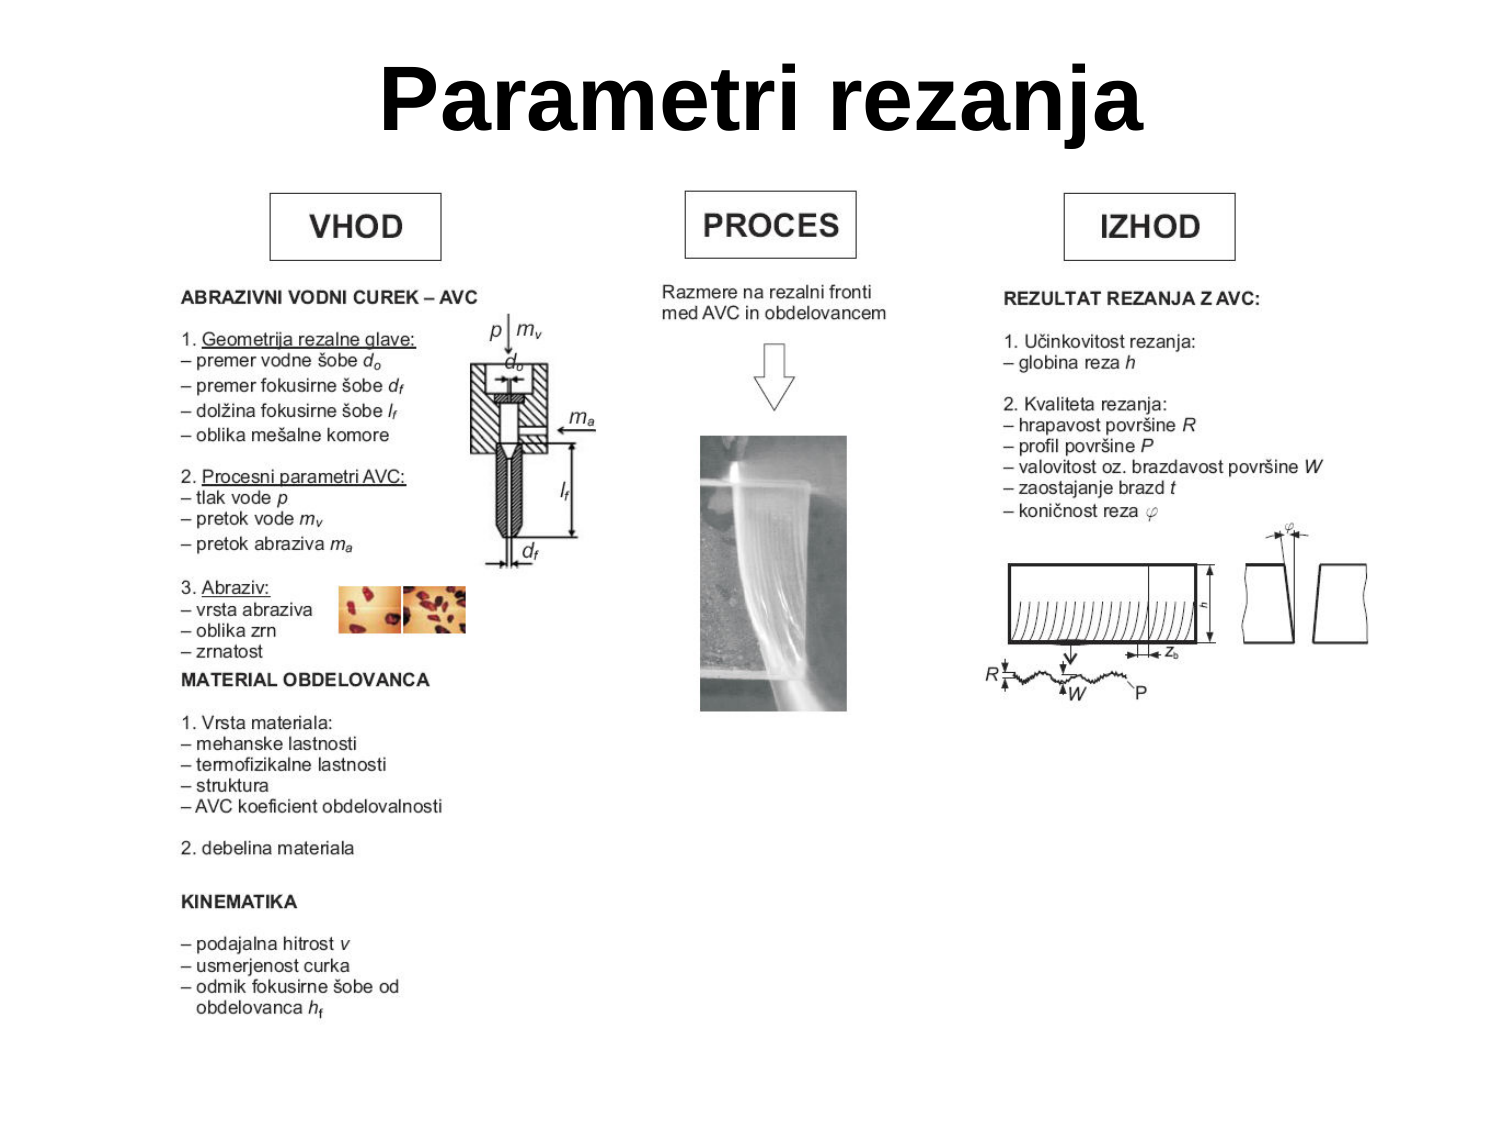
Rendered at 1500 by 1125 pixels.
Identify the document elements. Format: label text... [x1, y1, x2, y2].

title Parametri rezanja [123, 0, 1399, 188]
picture [159, 172, 1400, 1028]
